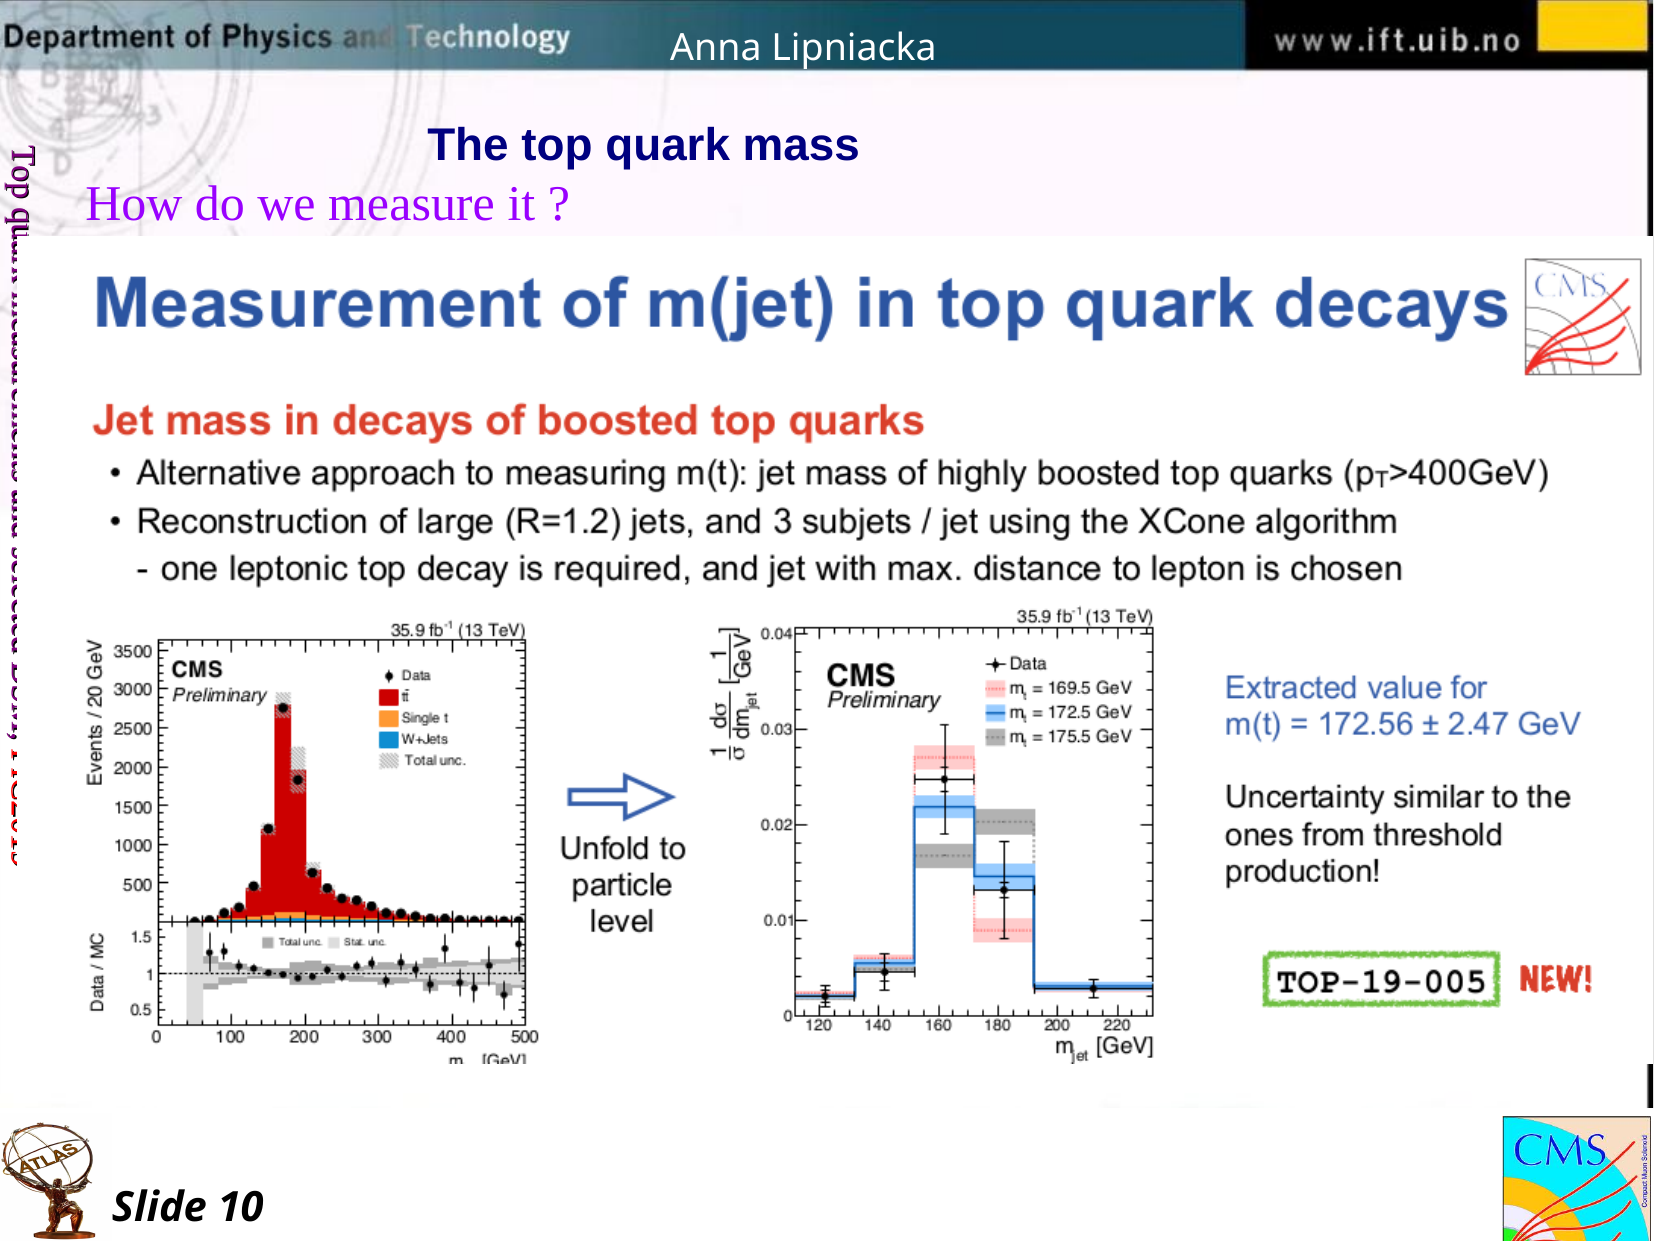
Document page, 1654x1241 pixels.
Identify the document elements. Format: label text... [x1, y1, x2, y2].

text_box Slide 10 [111, 1177, 244, 1232]
title The top quark mass [0, 41, 1356, 249]
text_box How do we measure it ? [85, 120, 1508, 236]
picture [0, 0, 1654, 1108]
picture [1502, 1116, 1651, 1241]
picture [0, 1113, 112, 1241]
